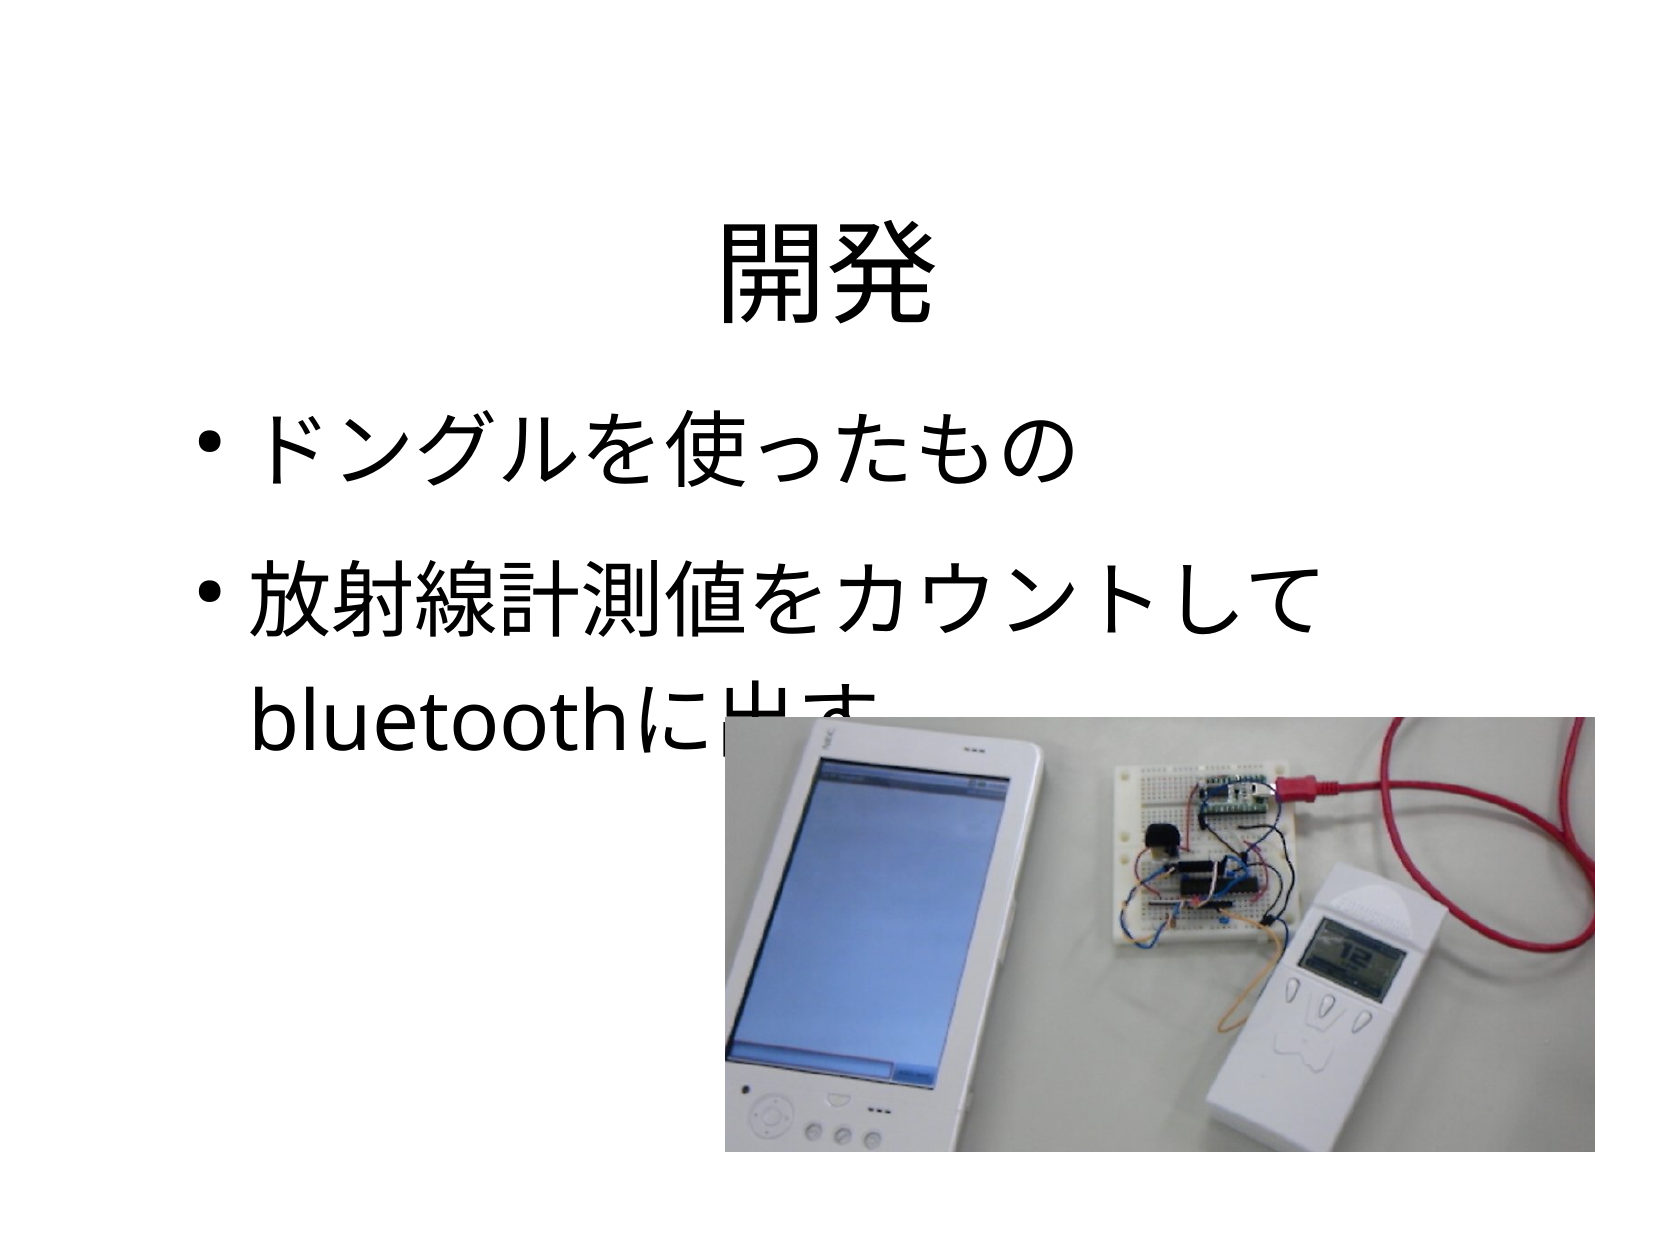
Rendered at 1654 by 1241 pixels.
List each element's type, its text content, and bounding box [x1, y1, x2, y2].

list ドングルを使ったもの 放射線計測値をカウントしてbluetoothに出す [177, 383, 1571, 1203]
picture [725, 717, 1595, 1152]
title 開発 [82, 161, 1571, 369]
